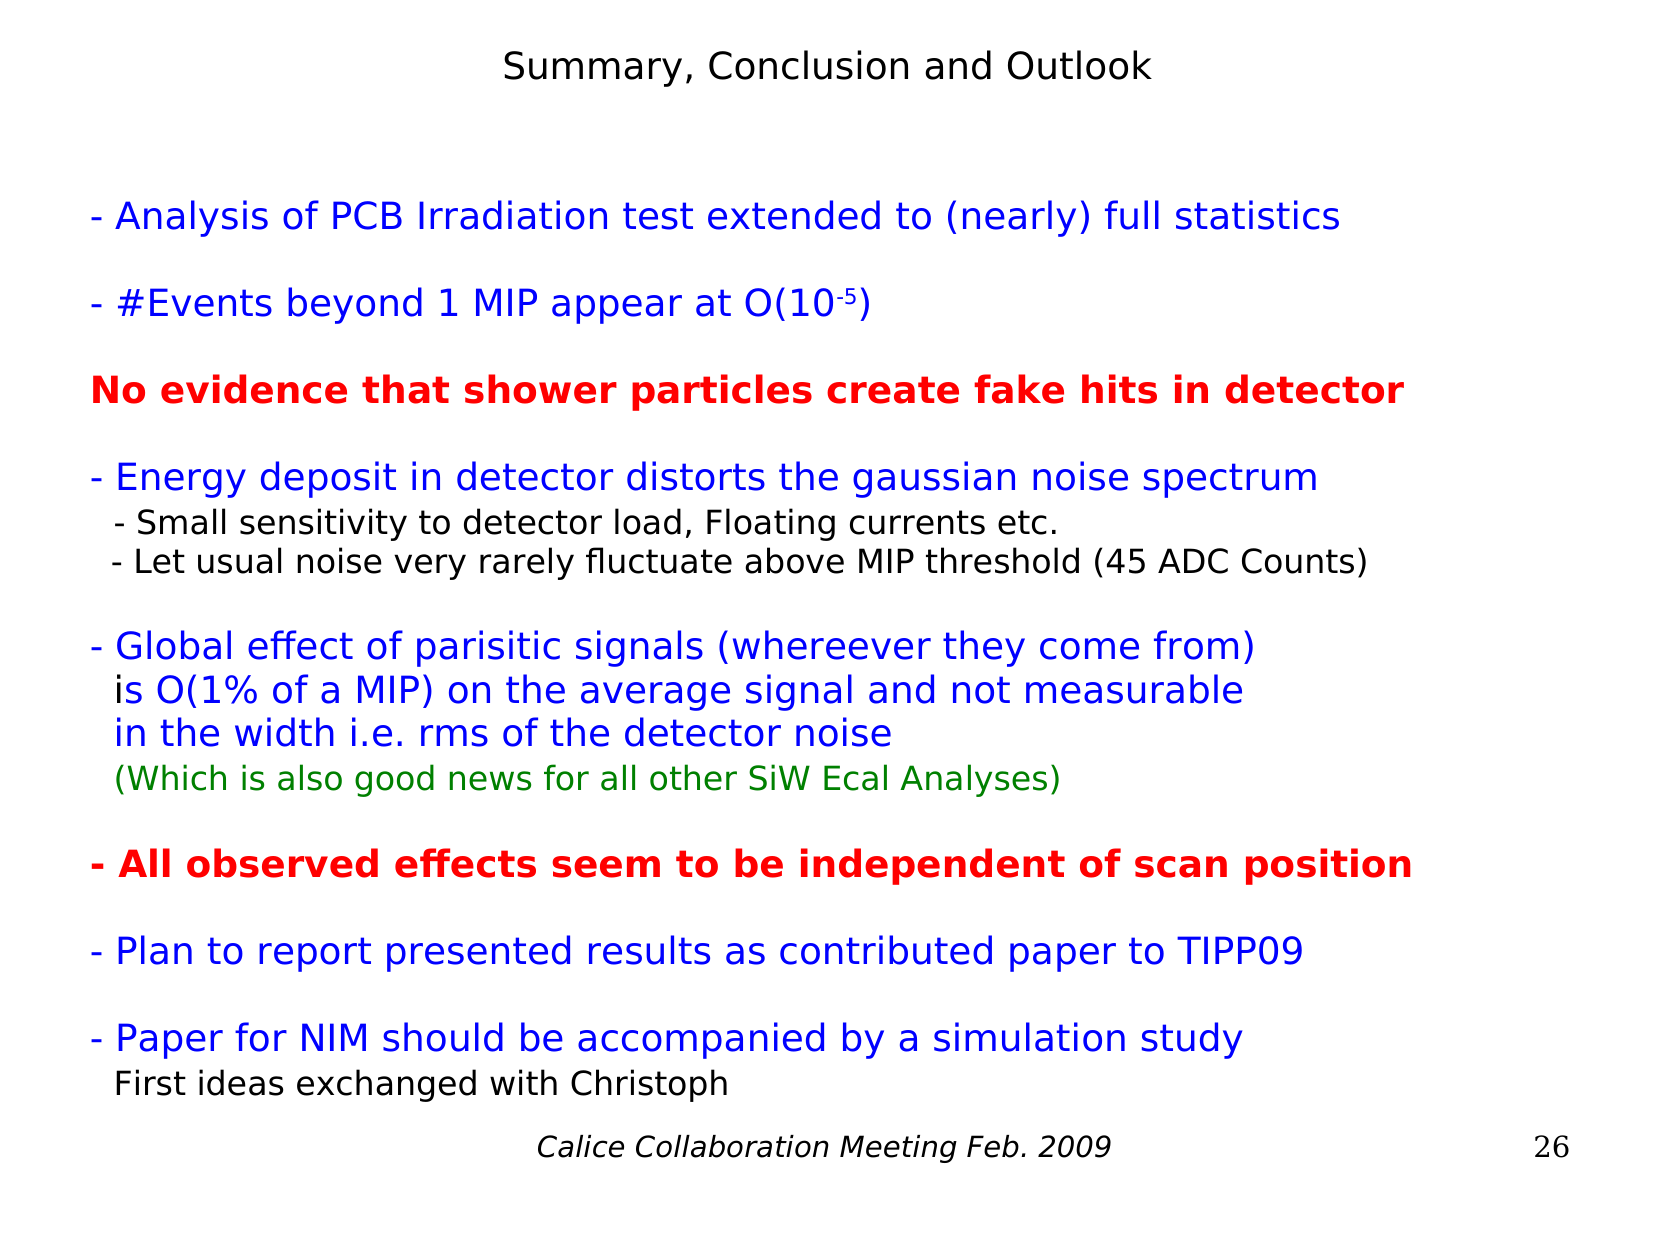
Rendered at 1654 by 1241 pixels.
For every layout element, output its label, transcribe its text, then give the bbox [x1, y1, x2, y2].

text_box Summary, Conclusion and Outlook [487, 37, 1166, 96]
text_box - Analysis of PCB Irradiation test extended to (nearly) full statistics - #Events beyond 1 MIP appear at O(10-5) No evidence that shower particles create fake hits in detector - Energy deposit in detector distorts the gaussian noise spectrum - Small sensitivity to detector load, Floating currents etc. - Let usual noise very rarely fluctuate above MIP threshold (45 ADC Counts) - Global effect of parisitic signals (whereever they come from) is O(1% of a MIP) on the average signal and not measurable in the width i.e. rms of the detector noise (Which is also good news for all other SiW Ecal Analyses) - All observed effects seem to be independent of scan position - Plan to report presented results as contributed paper to TIPP09 - Paper for NIM should be accompanied by a simulation study First ideas exchanged with Christoph [75, 187, 1404, 1113]
